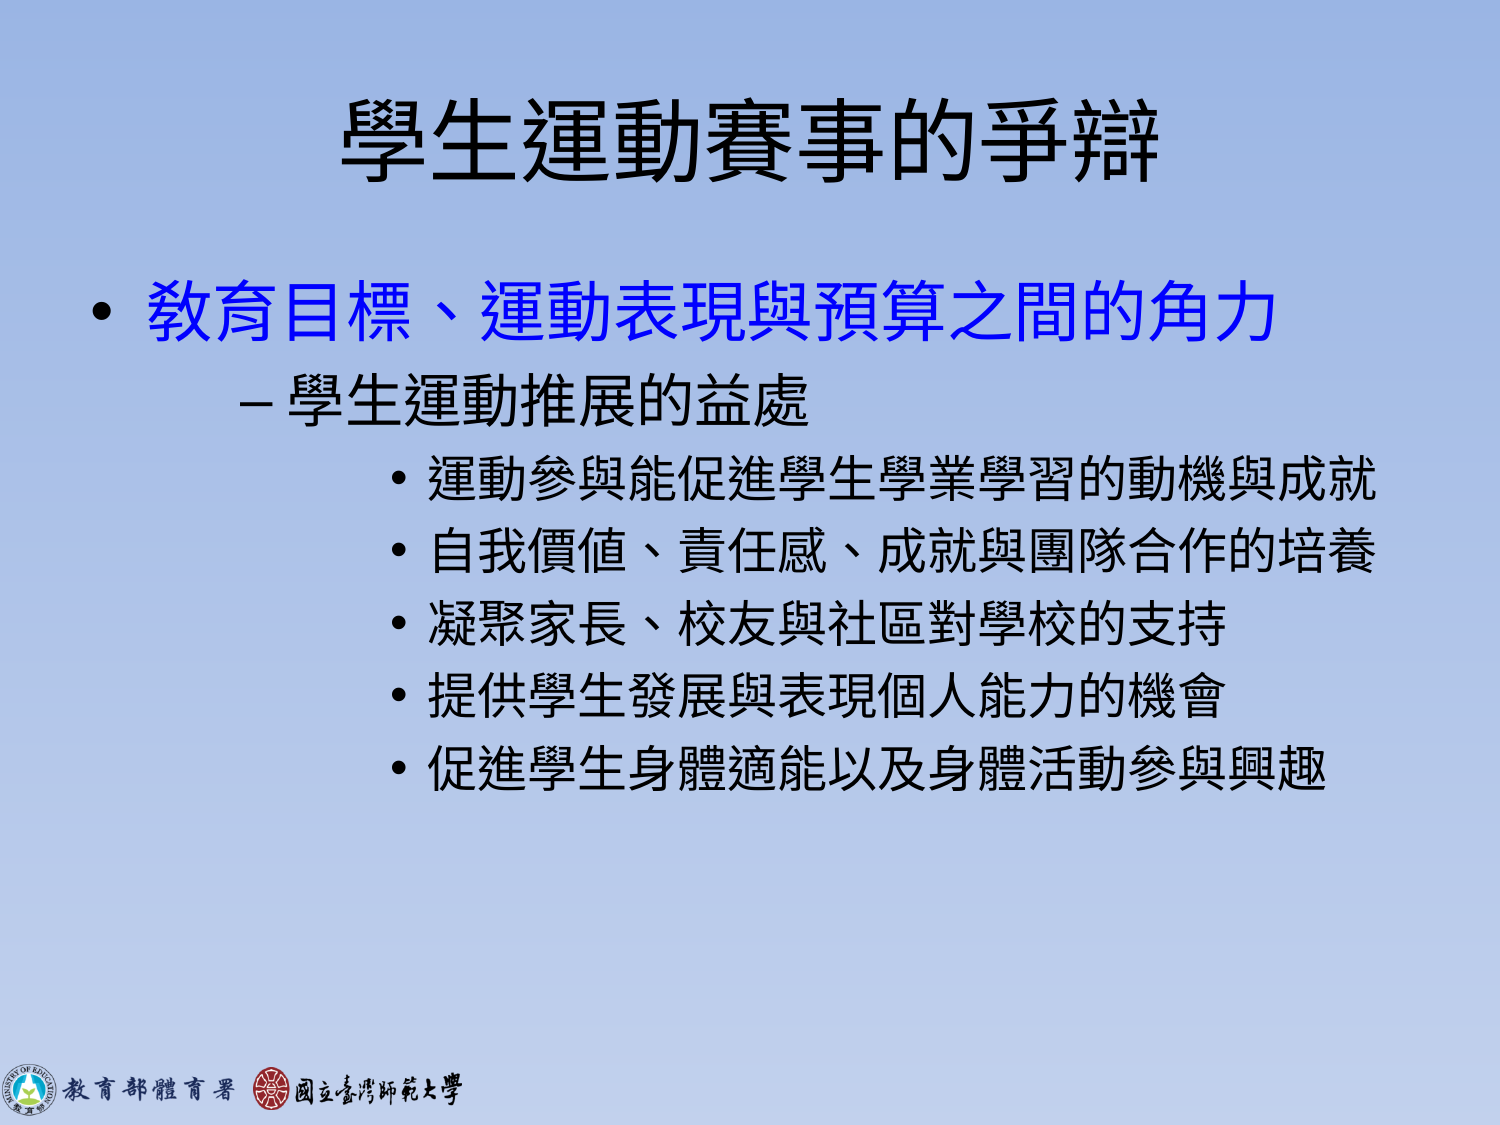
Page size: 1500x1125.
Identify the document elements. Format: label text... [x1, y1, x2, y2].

list 敎育目標、運動表現與預算之間的角力 學生運動推展的益處 運動參與能促進學生學業學習的動機與成就 自我價値、責任感、成就與團隊合作的培養 凝聚家長、校友與社區對學校的支持 提供學生發展與表現個人能力的機會 促進學生身體適能以及身體活動參與興趣 [75, 262, 1426, 1045]
title 學生運動賽事的爭辯 [75, 45, 1426, 233]
